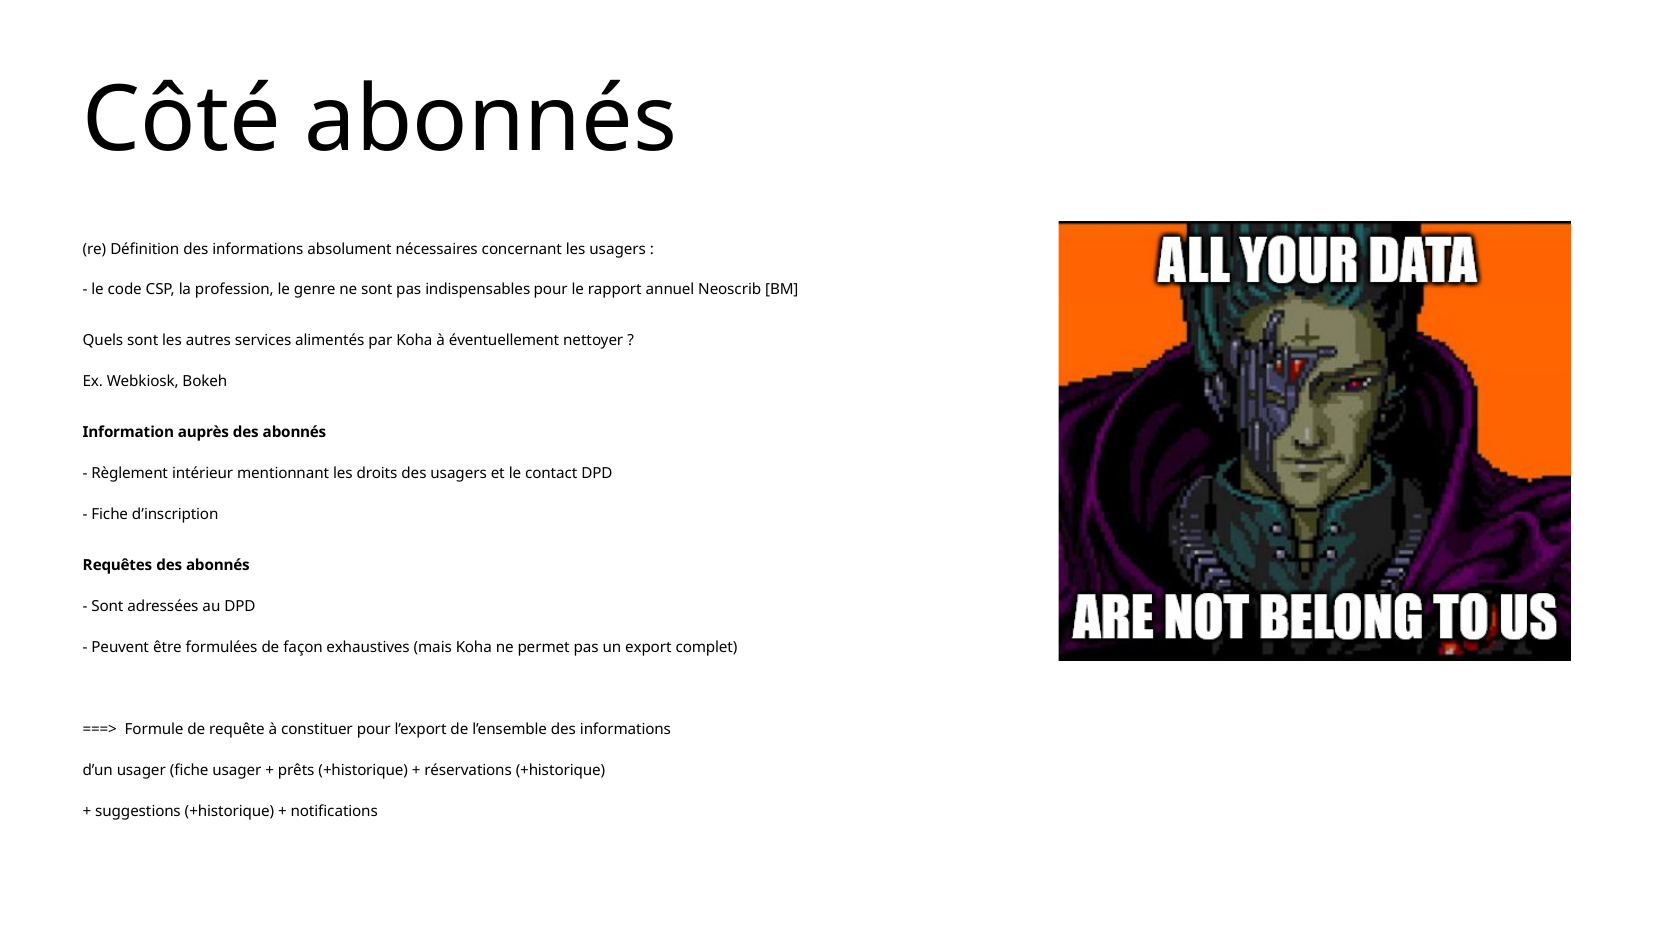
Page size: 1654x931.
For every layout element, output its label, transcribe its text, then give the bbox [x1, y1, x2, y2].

picture [1058, 221, 1571, 661]
title Côté abonnés [82, 37, 1571, 193]
list (re) Définition des informations absolument nécessaires concernant les usagers : - le code CSP, la profession, le genre ne sont pas indispensables pour le rapport annuel Neoscrib [BM] Quels sont les autres services alimentés par Koha à éventuellement nettoyer ? Ex. Webkiosk, Bokeh Information auprès des abonnés - Règlement intérieur mentionnant les droits des usagers et le contact DPD - Fiche d’inscription Requêtes des abonnés - Sont adressées au DPD - Peuvent être formulées de façon exhaustives (mais Koha ne permet pas un export complet) ===> Formule de requête à constituer pour l’export de l’ensemble des informations d’un usager (fiche usager + prêts (+historique) + réservations (+historique) + suggestions (+historique) + notifications [82, 217, 1082, 836]
